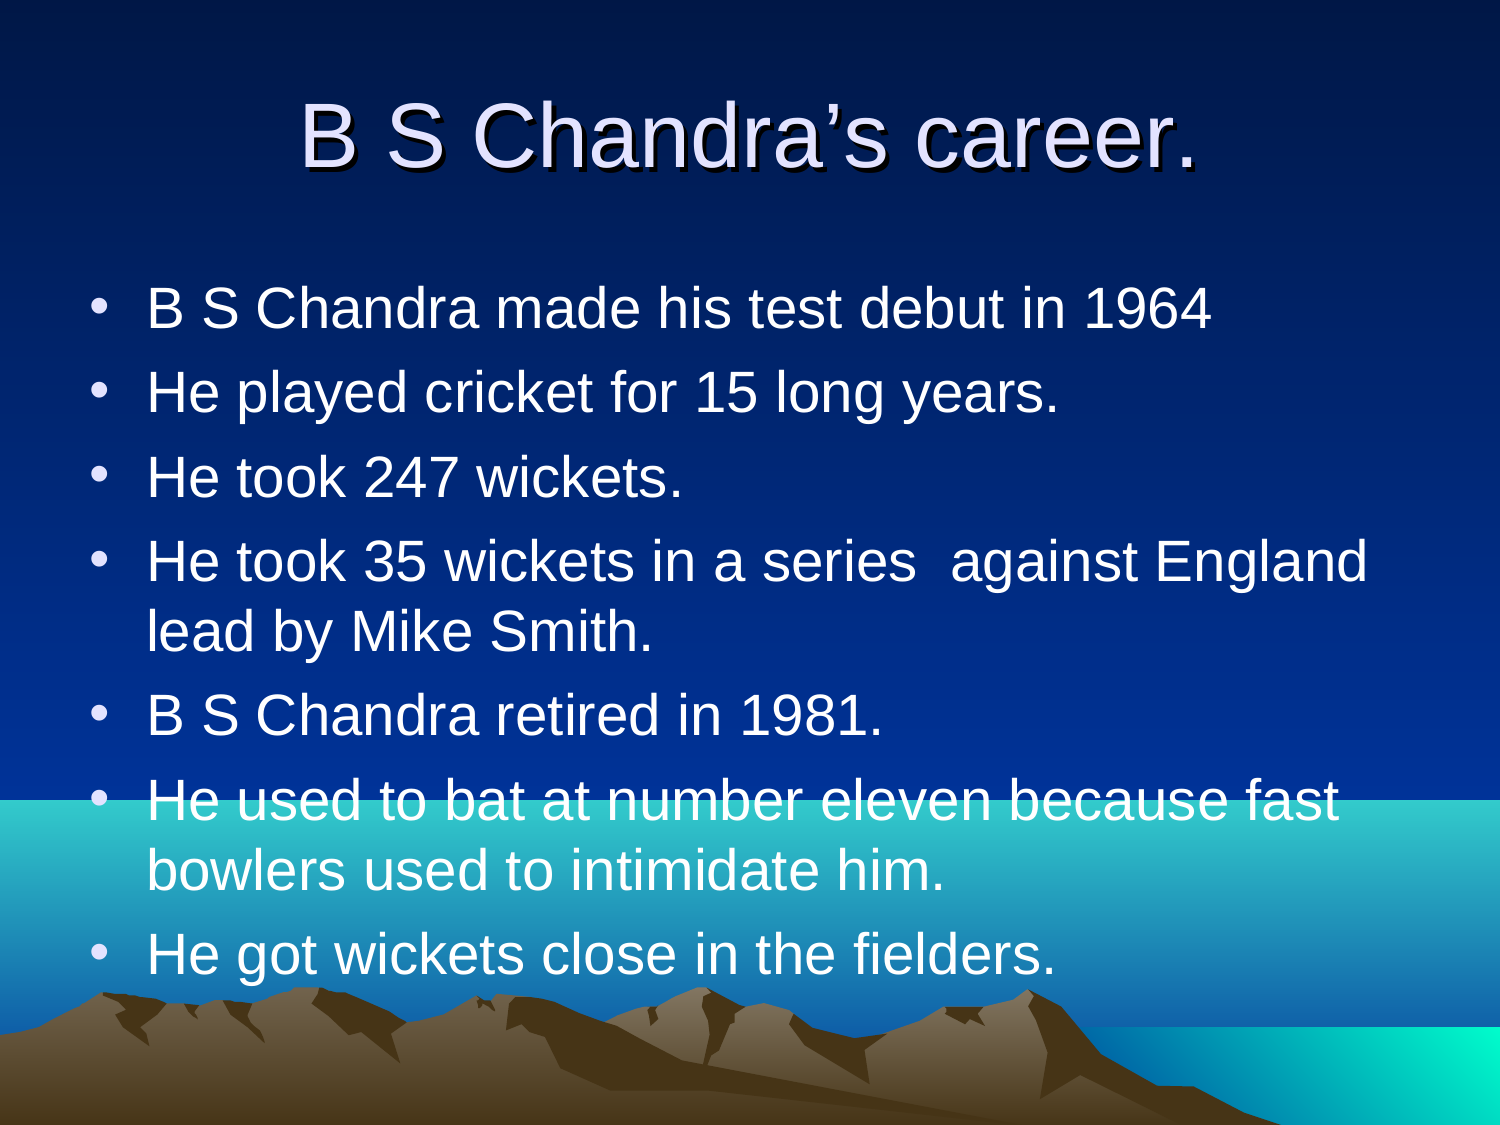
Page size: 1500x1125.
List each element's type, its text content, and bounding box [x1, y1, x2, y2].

list B S Chandra made his test debut in 1964 He played cricket for 15 long years. He took 247 wickets. He took 35 wickets in a series against England lead by Mike Smith. B S Chandra retired in 1981. He used to bat at number eleven because fast bowlers used to intimidate him. He got wickets close in the fielders. [75, 262, 1426, 1080]
title B S Chandra’s career. [75, 37, 1426, 225]
